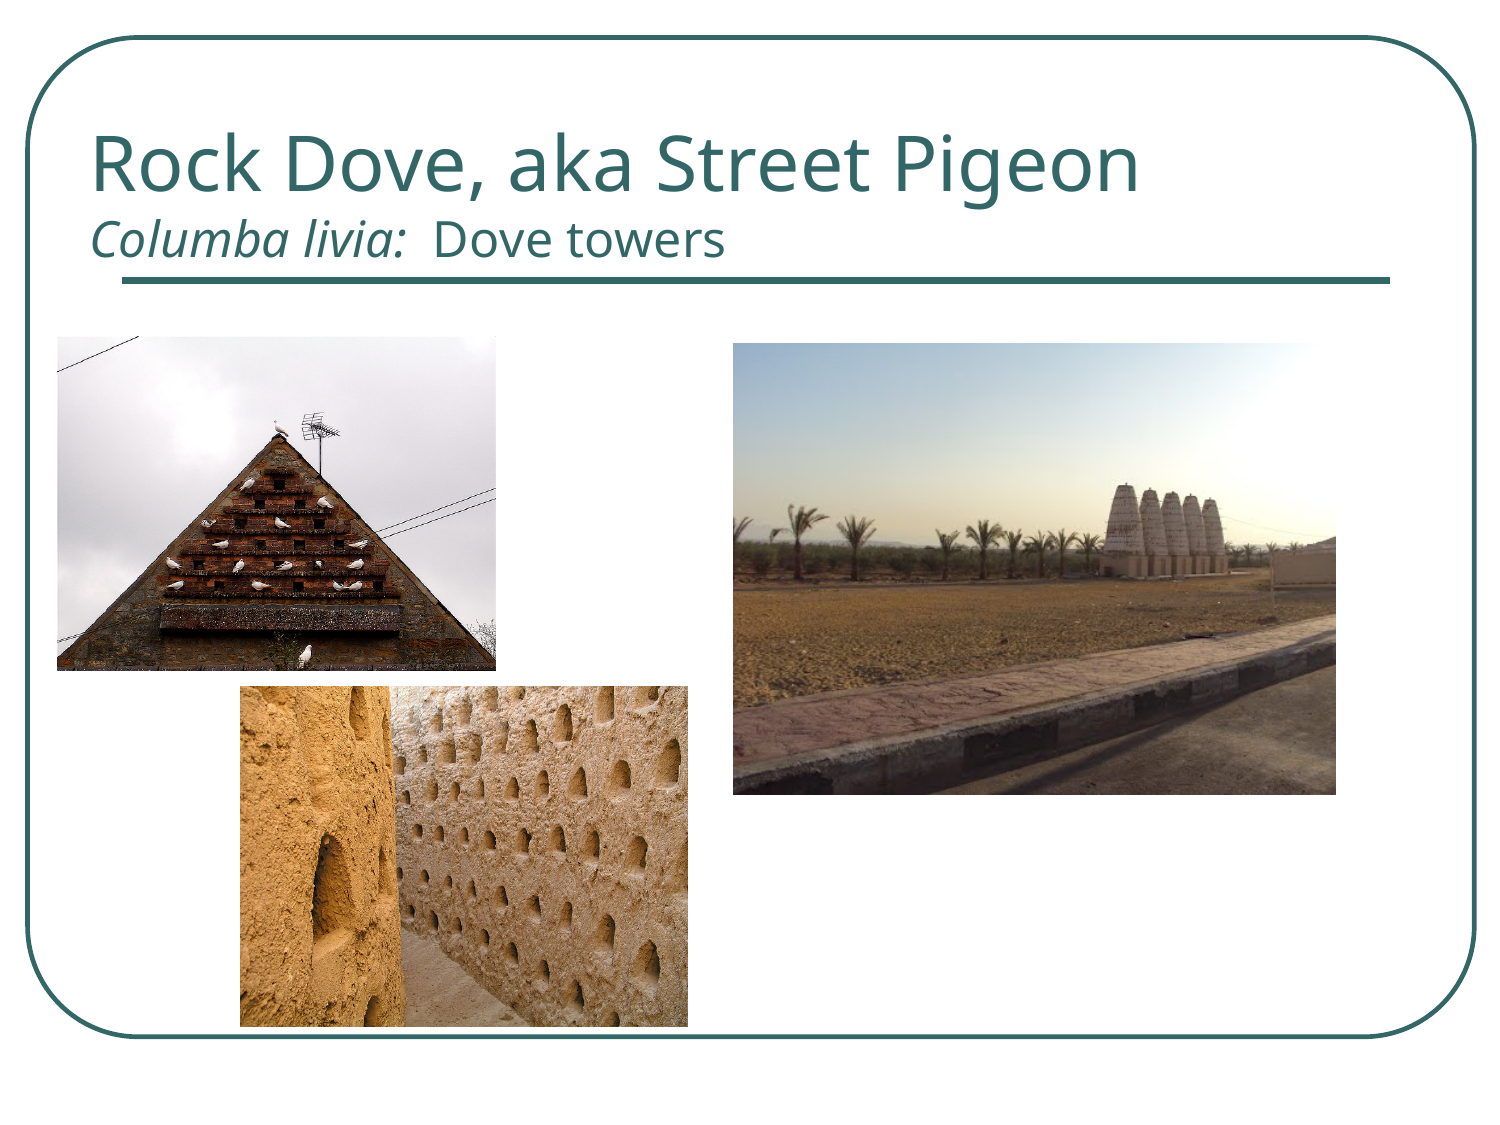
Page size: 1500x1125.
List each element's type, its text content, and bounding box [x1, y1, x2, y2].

picture [57, 336, 496, 671]
picture [733, 343, 1336, 795]
title Rock Dove, aka Street Pigeon Columba livia: Dove towers [74, 87, 1388, 275]
picture [240, 686, 688, 1027]
